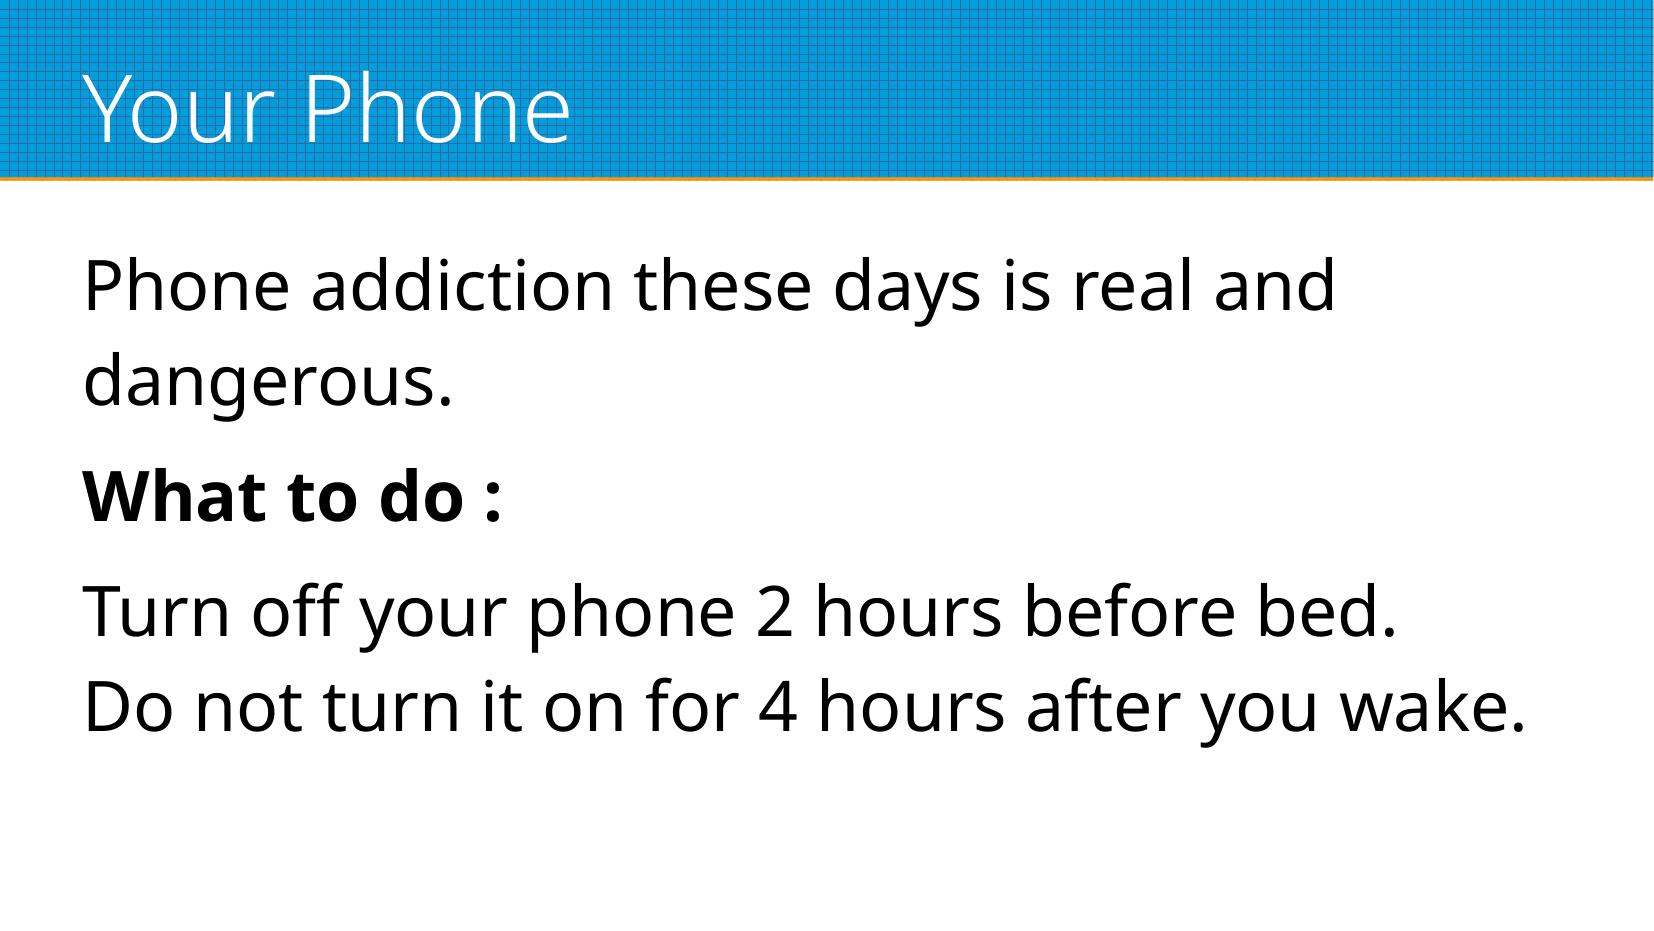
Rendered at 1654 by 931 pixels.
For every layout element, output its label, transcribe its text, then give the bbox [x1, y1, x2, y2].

list Phone addiction these days is real and dangerous. What to do : Turn off your phone 2 hours before bed. Do not turn it on for 4 hours after you wake. [82, 236, 1563, 811]
title Your Phone [82, 14, 1571, 171]
